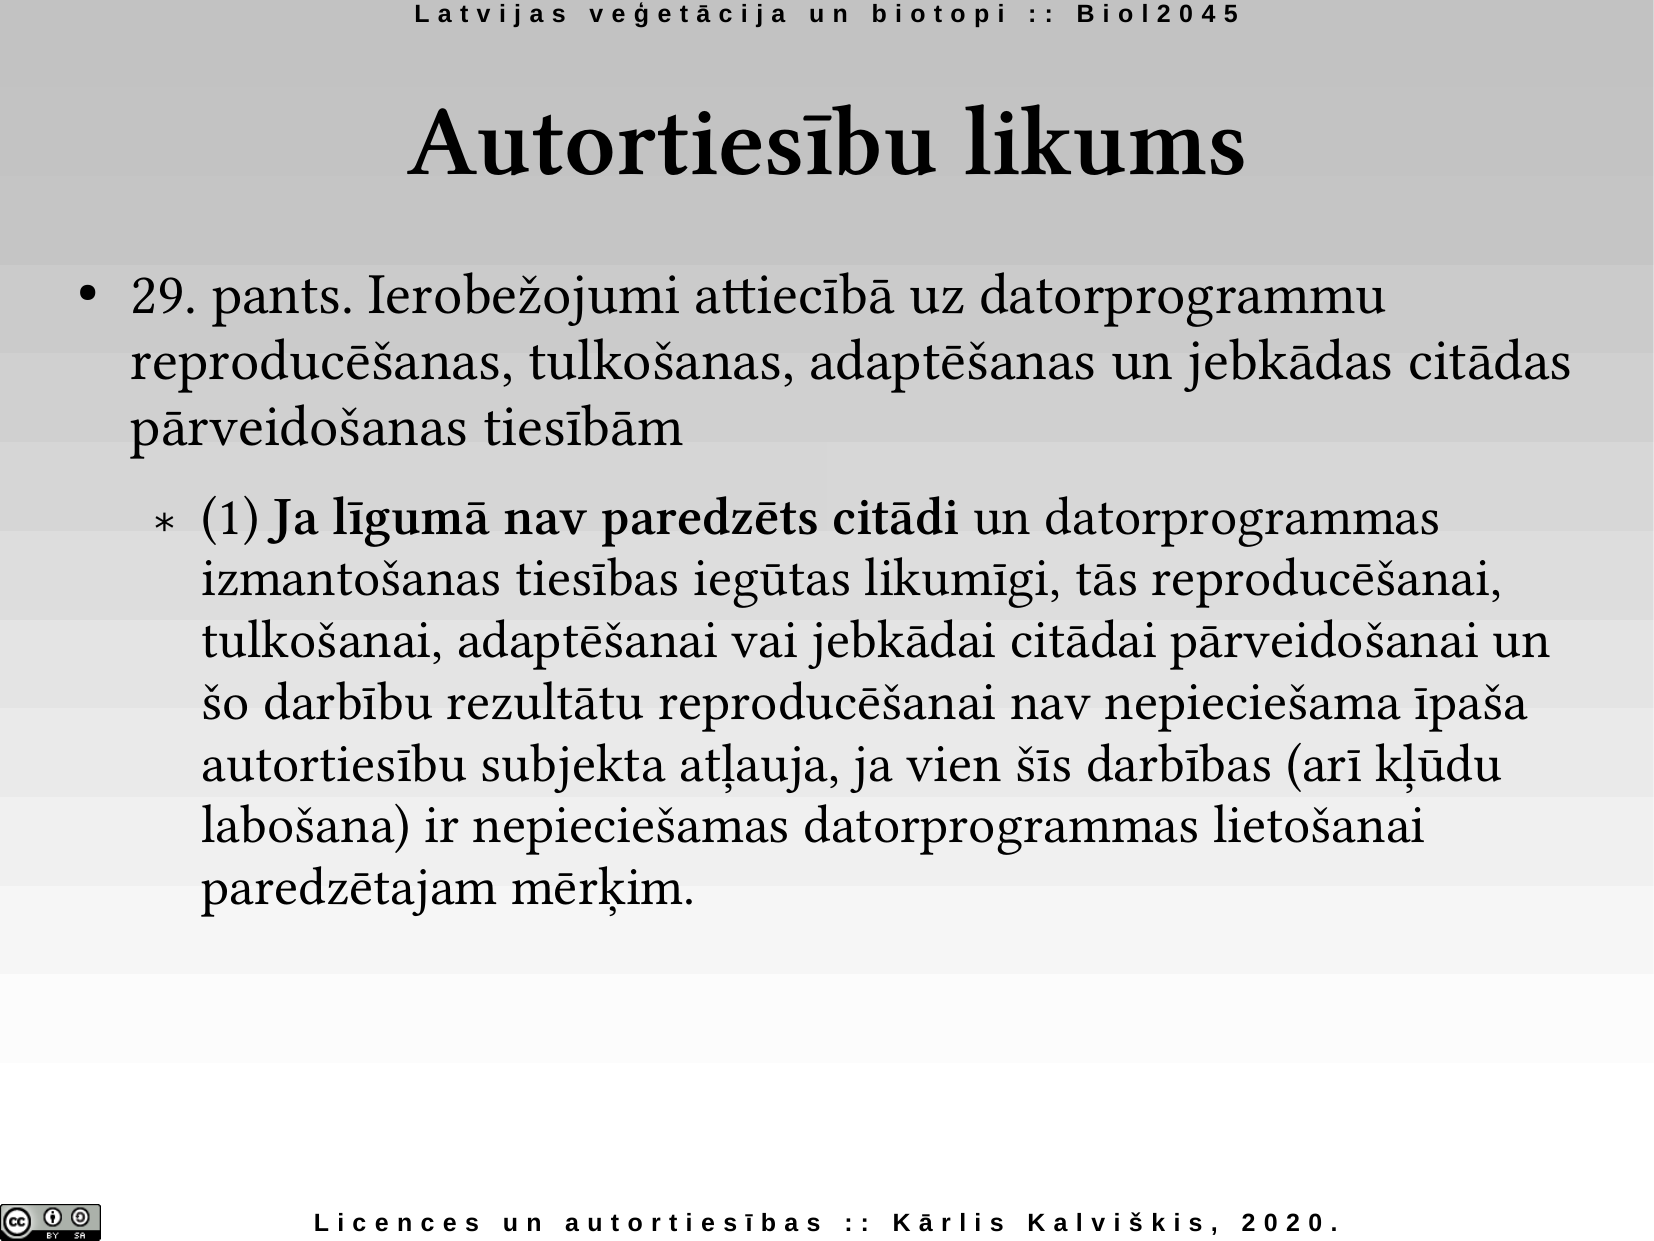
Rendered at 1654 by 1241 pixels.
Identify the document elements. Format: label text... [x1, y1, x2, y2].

picture [0, 0, 1654, 1241]
list 29. pants. Ierobežojumi attiecībā uz datorprogrammu reproducēšanas, tulkošanas, adaptēšanas un jebkādas citādas pārveidošanas tiesībām (1) Ja līgumā nav paredzēts citādi un datorprogrammas izmantošanas tiesības iegūtas likumīgi, tās reproducēšanai, tulkošanai, adaptēšanai vai jebkādai citādai pārveidošanai un šo darbību rezultātu reproducēšanai nav nepieciešama īpaša autortiesību subjekta atļauja, ja vien šīs darbības (arī kļūdu labošana) ir nepieciešamas datorprogrammas lietošanai paredzētajam mērķim. [59, 261, 1596, 981]
title Autortiesību likums [59, 37, 1596, 246]
